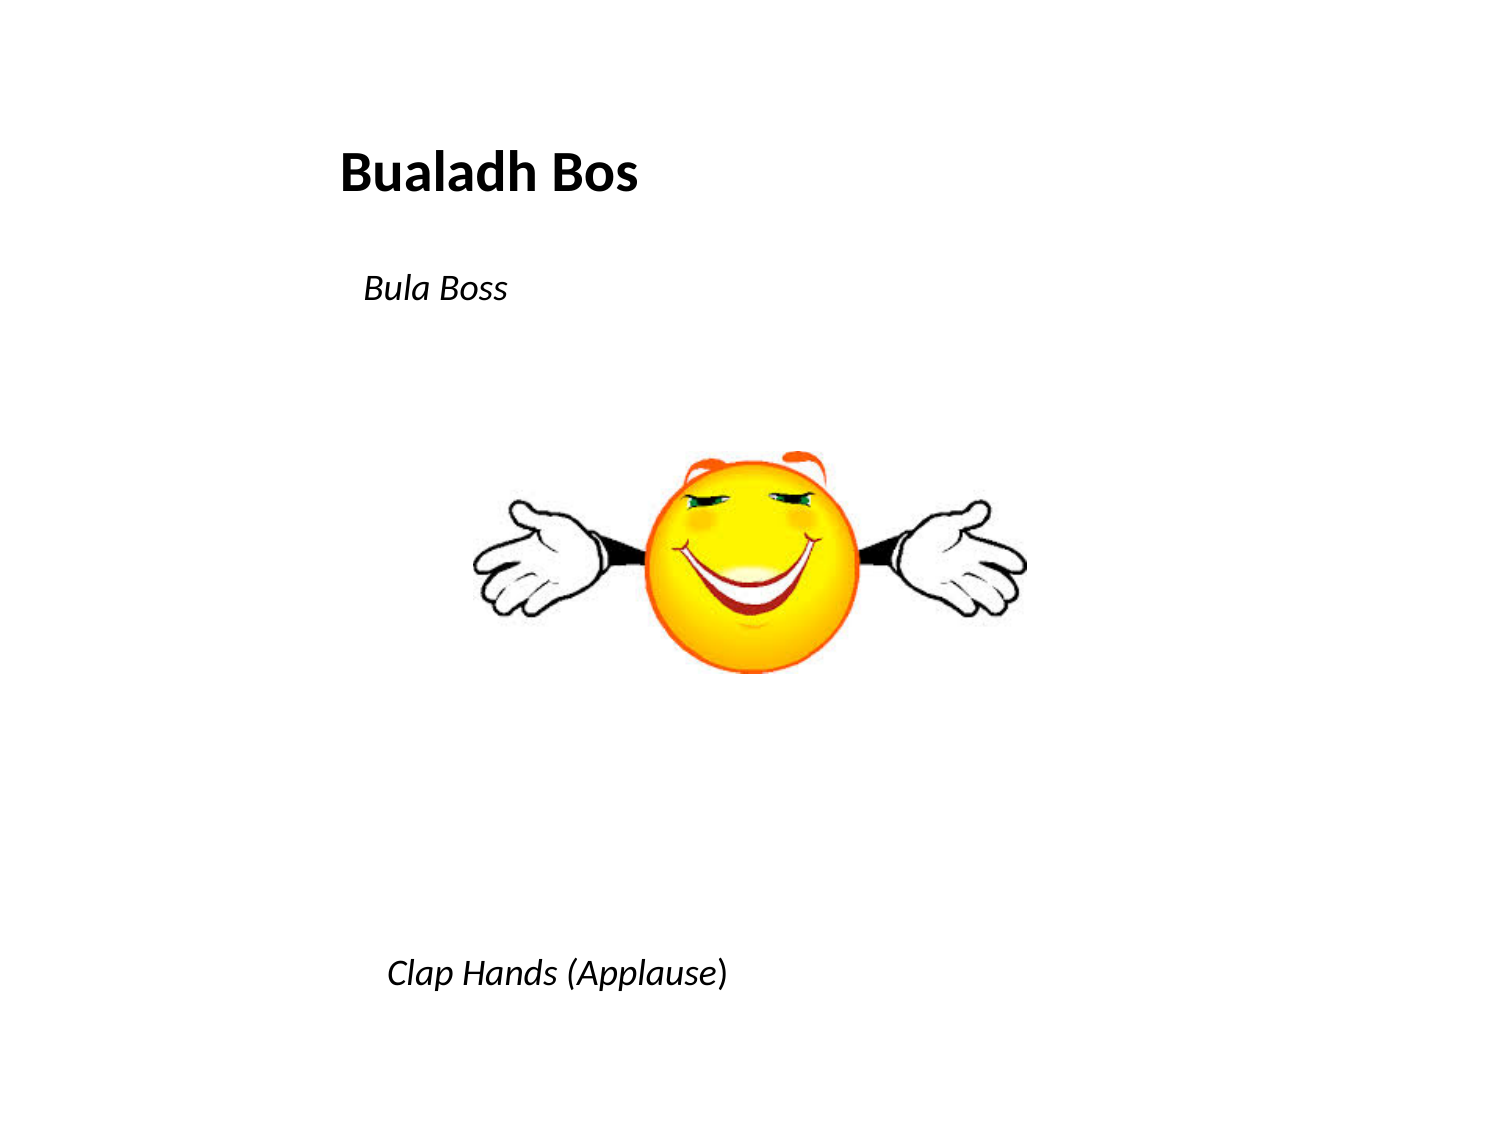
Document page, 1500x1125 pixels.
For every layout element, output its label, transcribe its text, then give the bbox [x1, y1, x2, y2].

picture [473, 451, 1027, 674]
text_box Clap Hands (Applause) [371, 940, 751, 1002]
text_box Bula Boss [348, 255, 538, 316]
text_box Bualadh Bos [324, 125, 668, 212]
